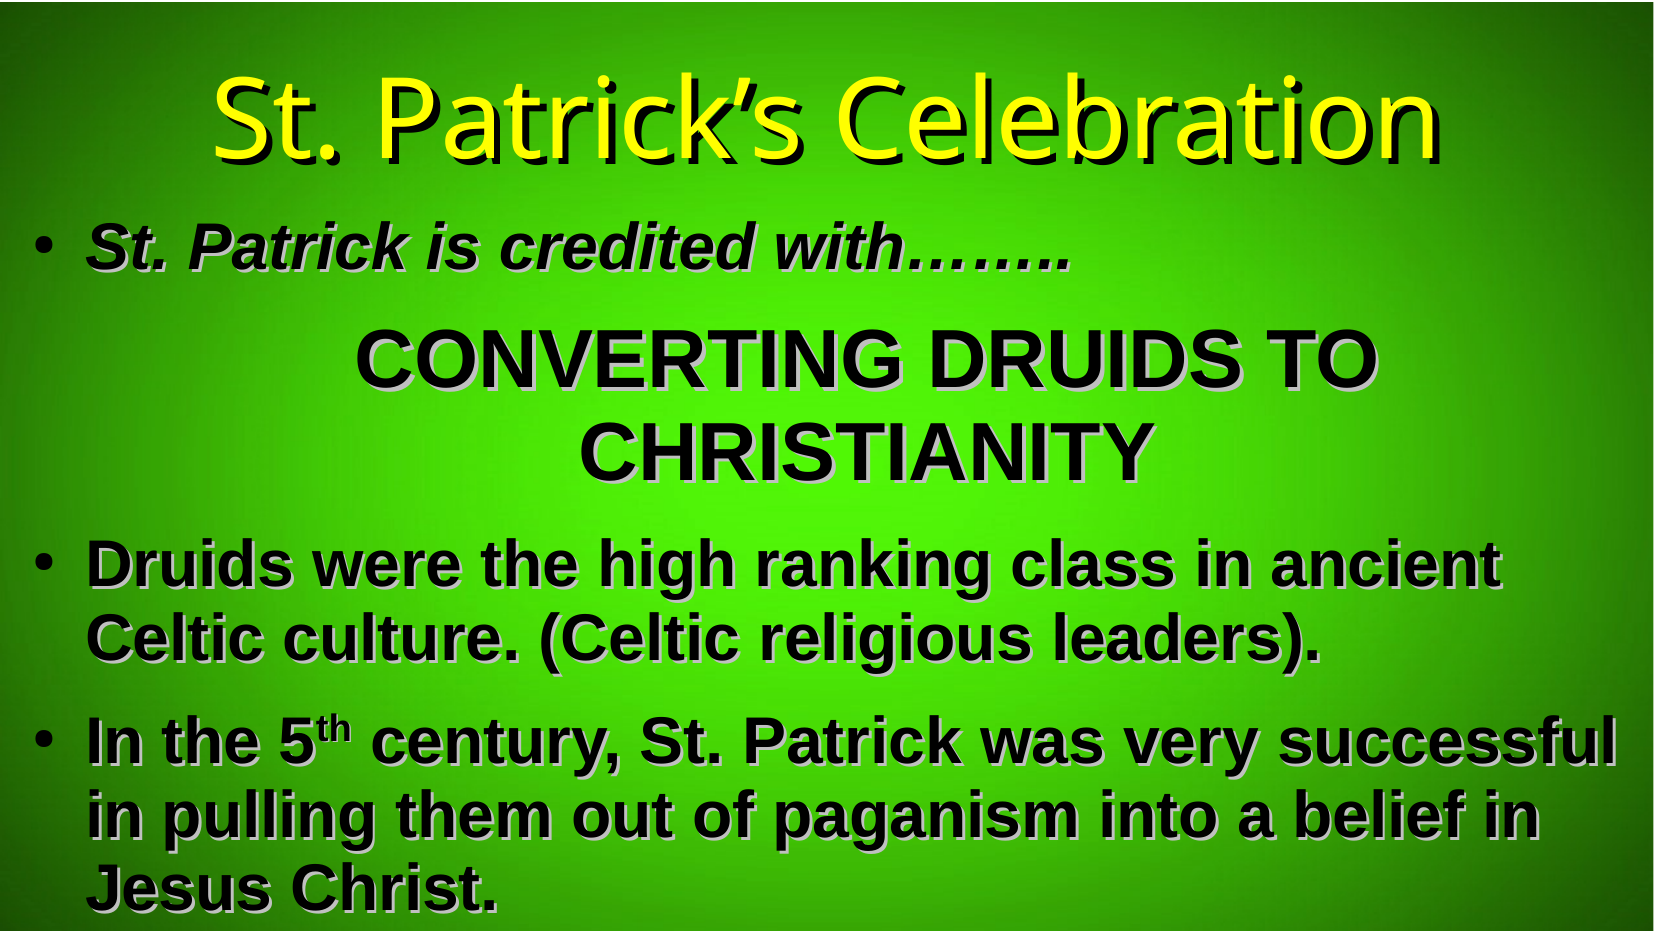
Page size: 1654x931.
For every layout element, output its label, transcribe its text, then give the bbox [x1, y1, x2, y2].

title St. Patrick’s Celebration [82, 25, 1571, 204]
picture [0, 2, 1654, 931]
list St. Patrick is credited with…….. CONVERTING DRUIDS TO CHRISTIANITY Druids were the high ranking class in ancient Celtic culture. (Celtic religious leaders). In the 5th century, St. Patrick was very successful in pulling them out of paganism into a belief in Jesus Christ. [15, 210, 1651, 931]
